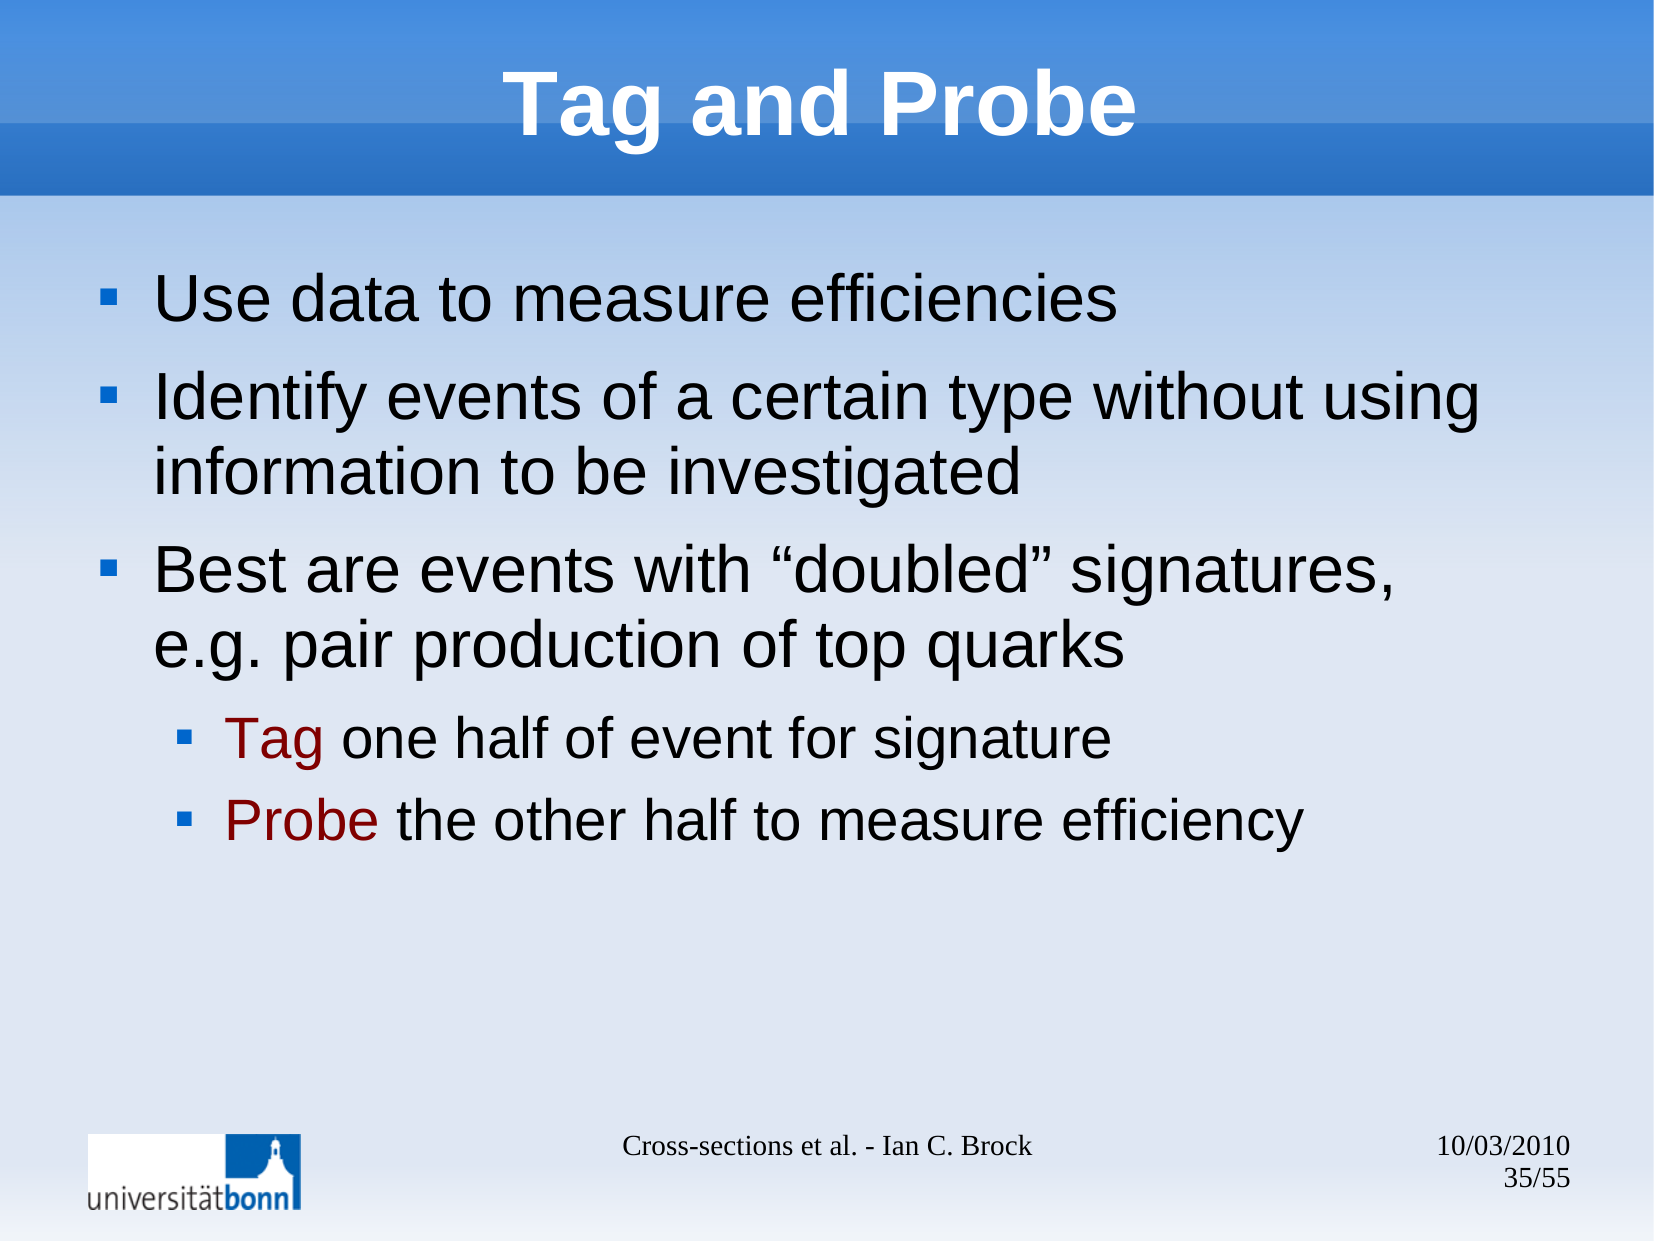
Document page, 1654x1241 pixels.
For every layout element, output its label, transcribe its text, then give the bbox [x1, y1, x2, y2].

list Use data to measure efficiencies Identify events of a certain type without using information to be investigated Best are events with “doubled” signatures, e.g. pair production of top quarks Tag one half of event for signature Probe the other half to measure efficiency [82, 260, 1571, 1065]
title Tag and Probe [76, 7, 1565, 200]
picture [0, 0, 1654, 1241]
